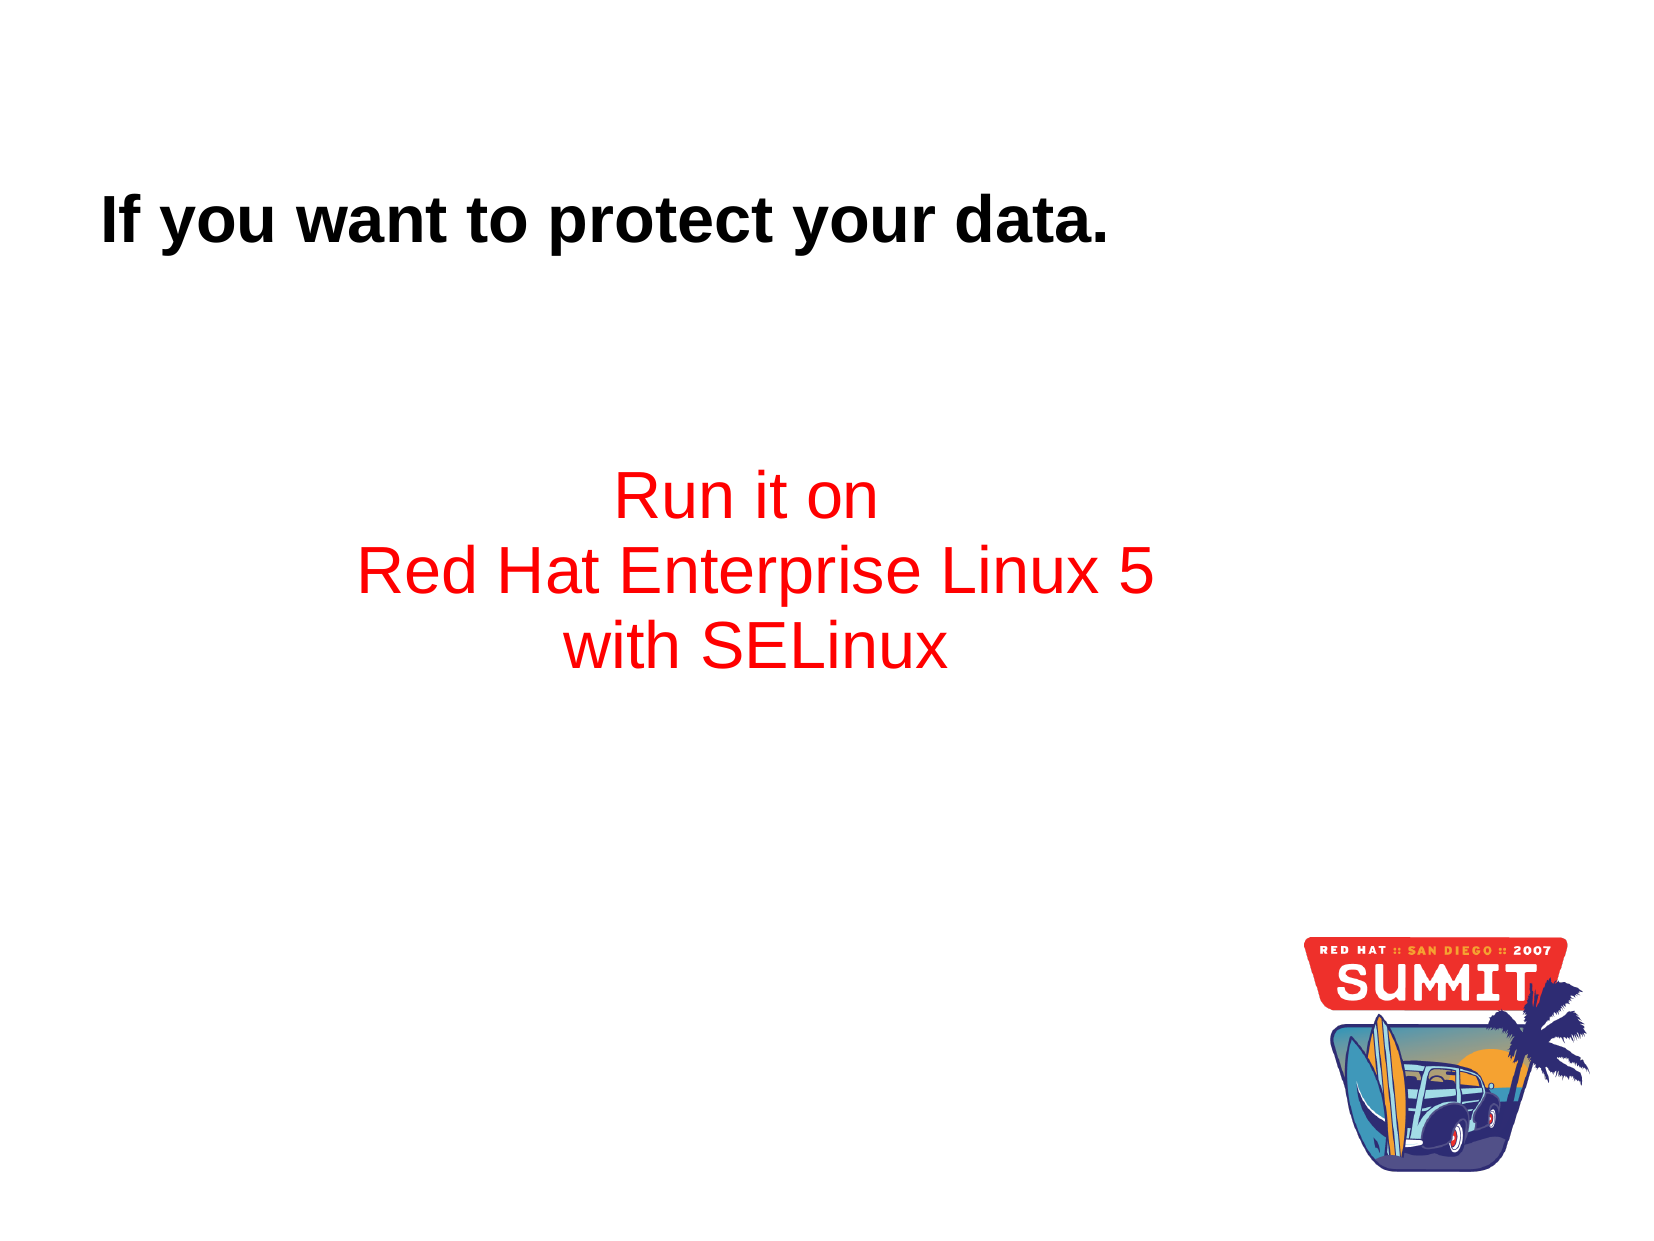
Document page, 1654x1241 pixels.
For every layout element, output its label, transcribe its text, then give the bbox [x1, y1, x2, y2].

title If you want to protect your data. [100, 164, 1506, 275]
picture [1500, 937, 1590, 1172]
list [94, 304, 1500, 1174]
text_box Run it on Red Hat Enterprise Linux 5 with SELinux [300, 458, 1101, 708]
